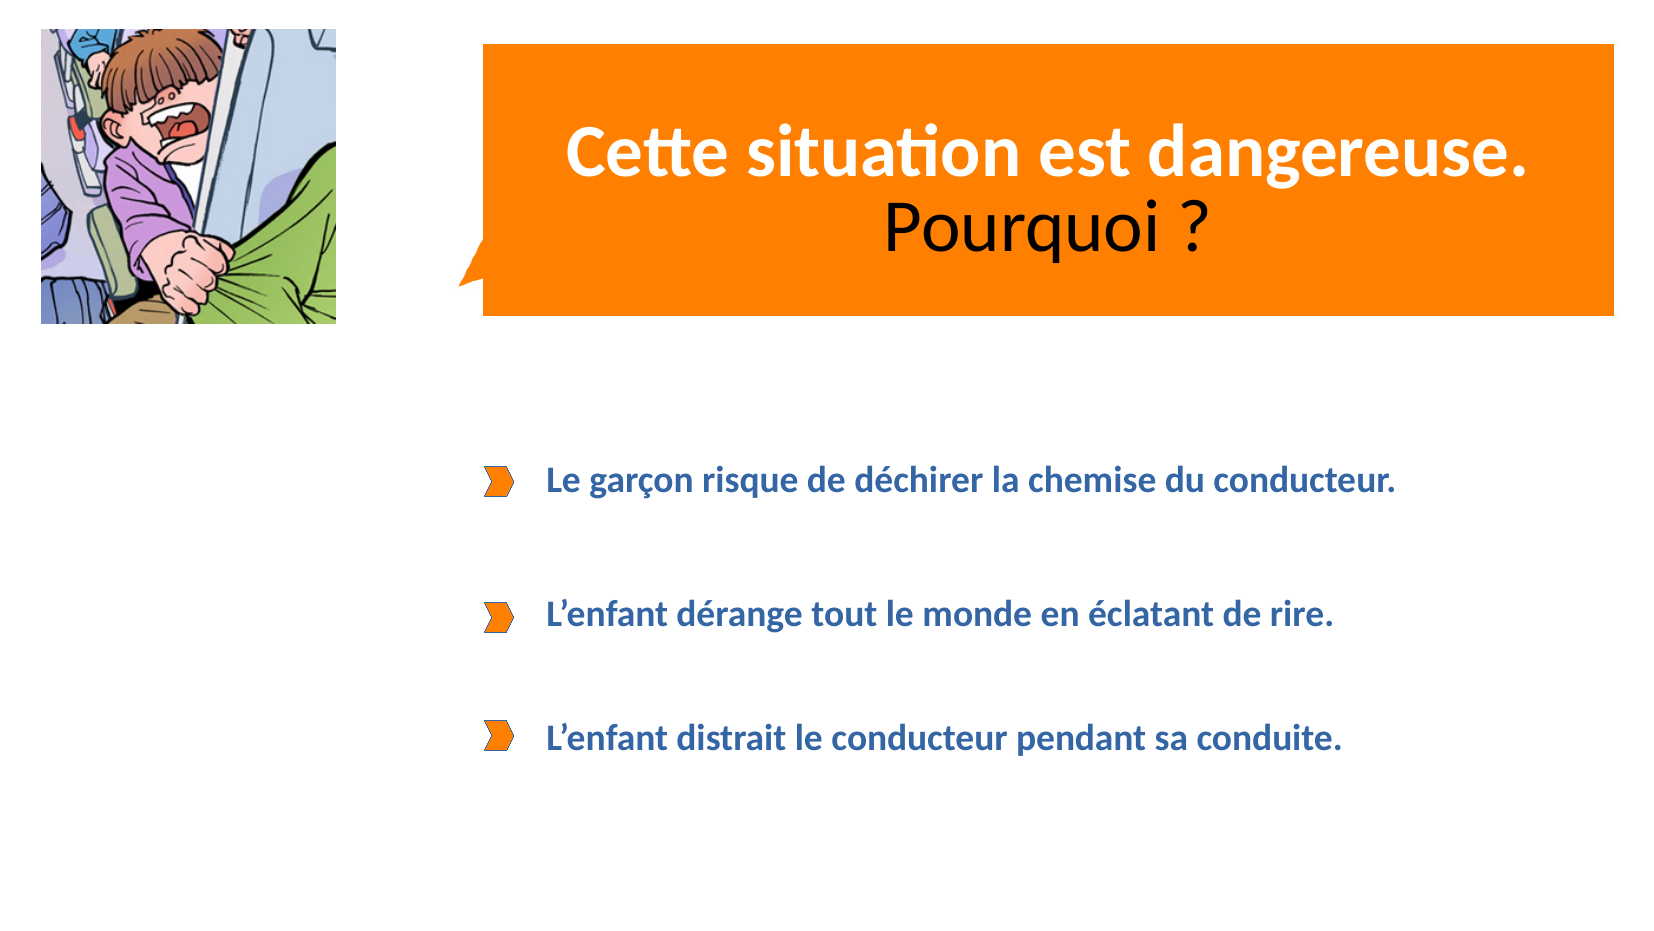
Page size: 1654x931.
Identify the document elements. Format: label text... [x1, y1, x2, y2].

text_box [484, 720, 514, 751]
text_box [484, 602, 514, 633]
text_box Cette situation est dangereuse. Pourquoi ? [472, 112, 1625, 278]
text_box L’enfant distrait le conducteur pendant sa conduite. [531, 714, 1601, 768]
text_box [484, 466, 514, 497]
text_box L’enfant dérange tout le monde en éclatant de rire. [531, 590, 1424, 644]
text_box Le garçon risque de déchirer la chemise du conducteur. [531, 456, 1424, 510]
picture [5, 0, 1654, 345]
